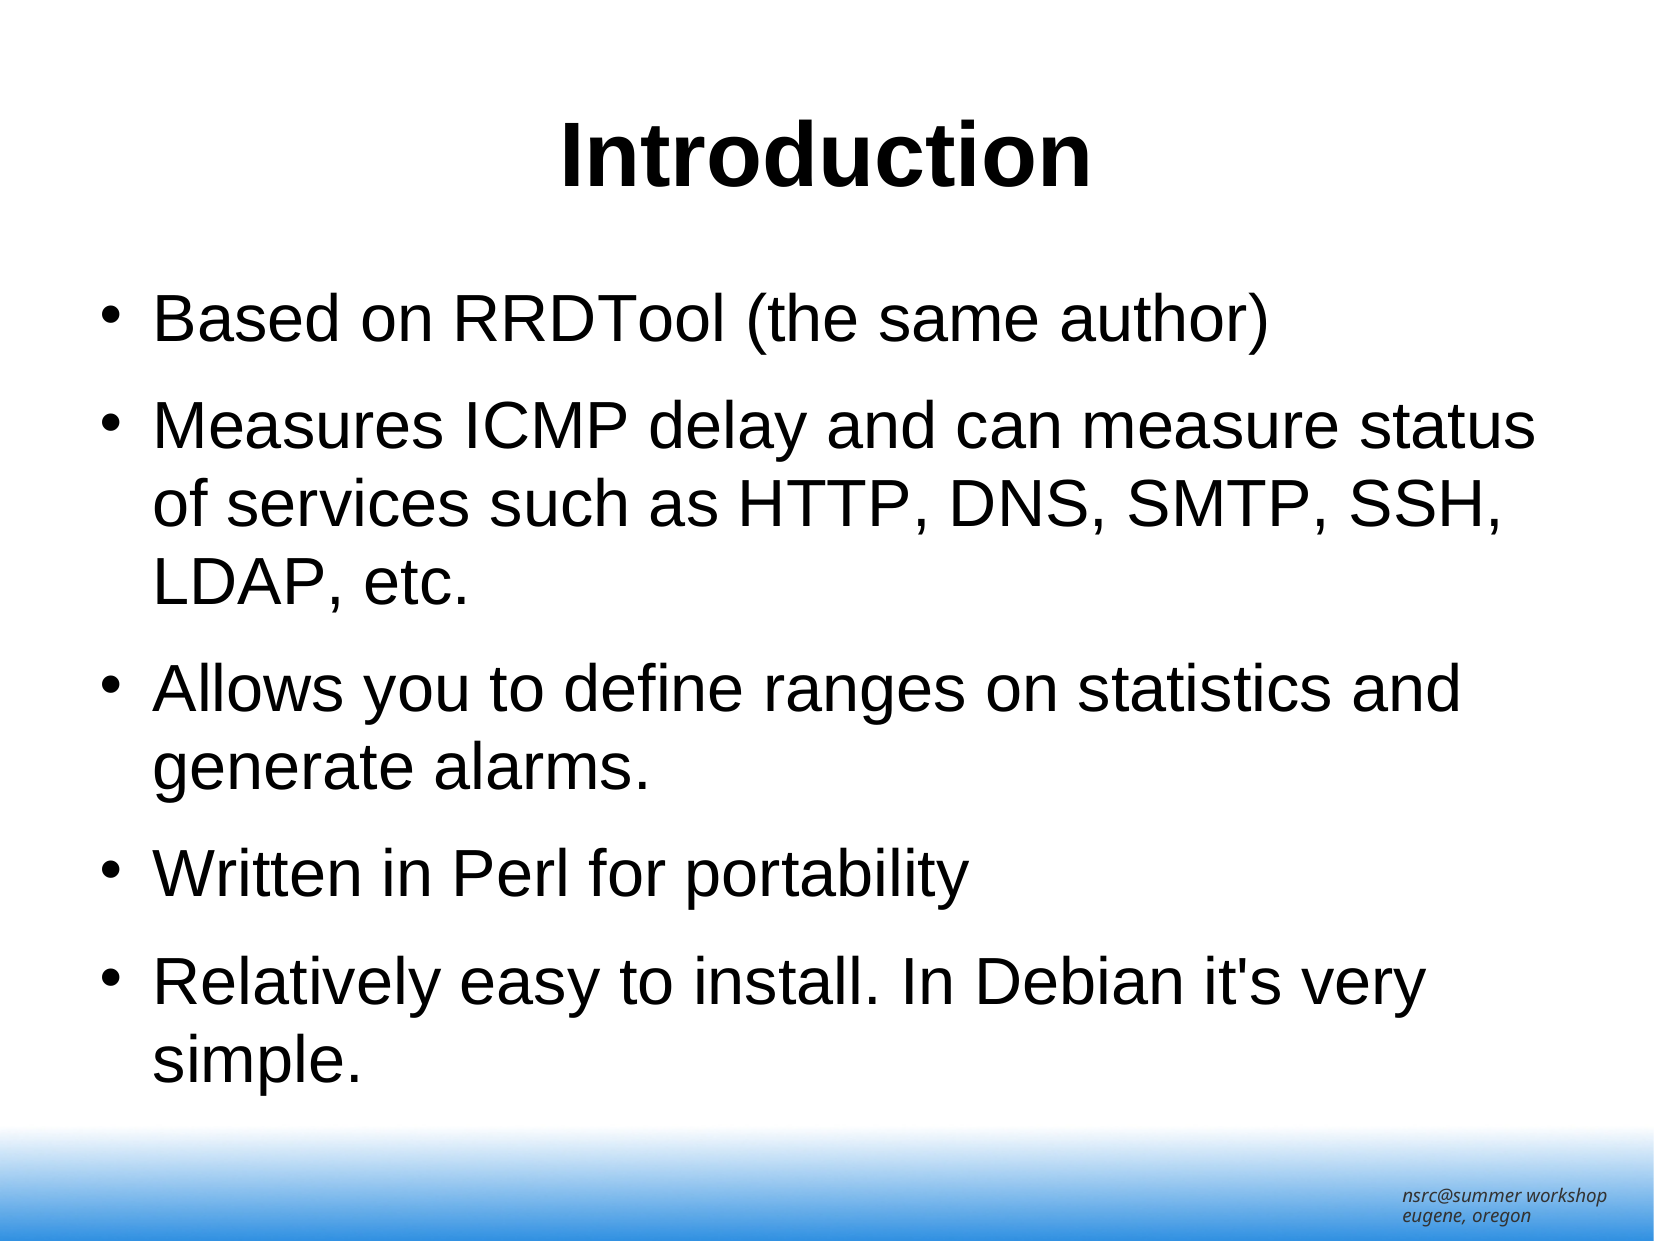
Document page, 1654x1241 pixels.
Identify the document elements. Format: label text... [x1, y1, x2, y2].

title Introduction [82, 49, 1571, 257]
list Based on RRDTool (the same author) Measures ICMP delay and can measure status of services such as HTTP, DNS, SMTP, SSH, LDAP, etc. Allows you to define ranges on statistics and generate alarms. Written in Perl for portability Relatively easy to install. In Debian it's very simple. [82, 278, 1571, 1097]
picture [0, 1124, 1654, 1241]
